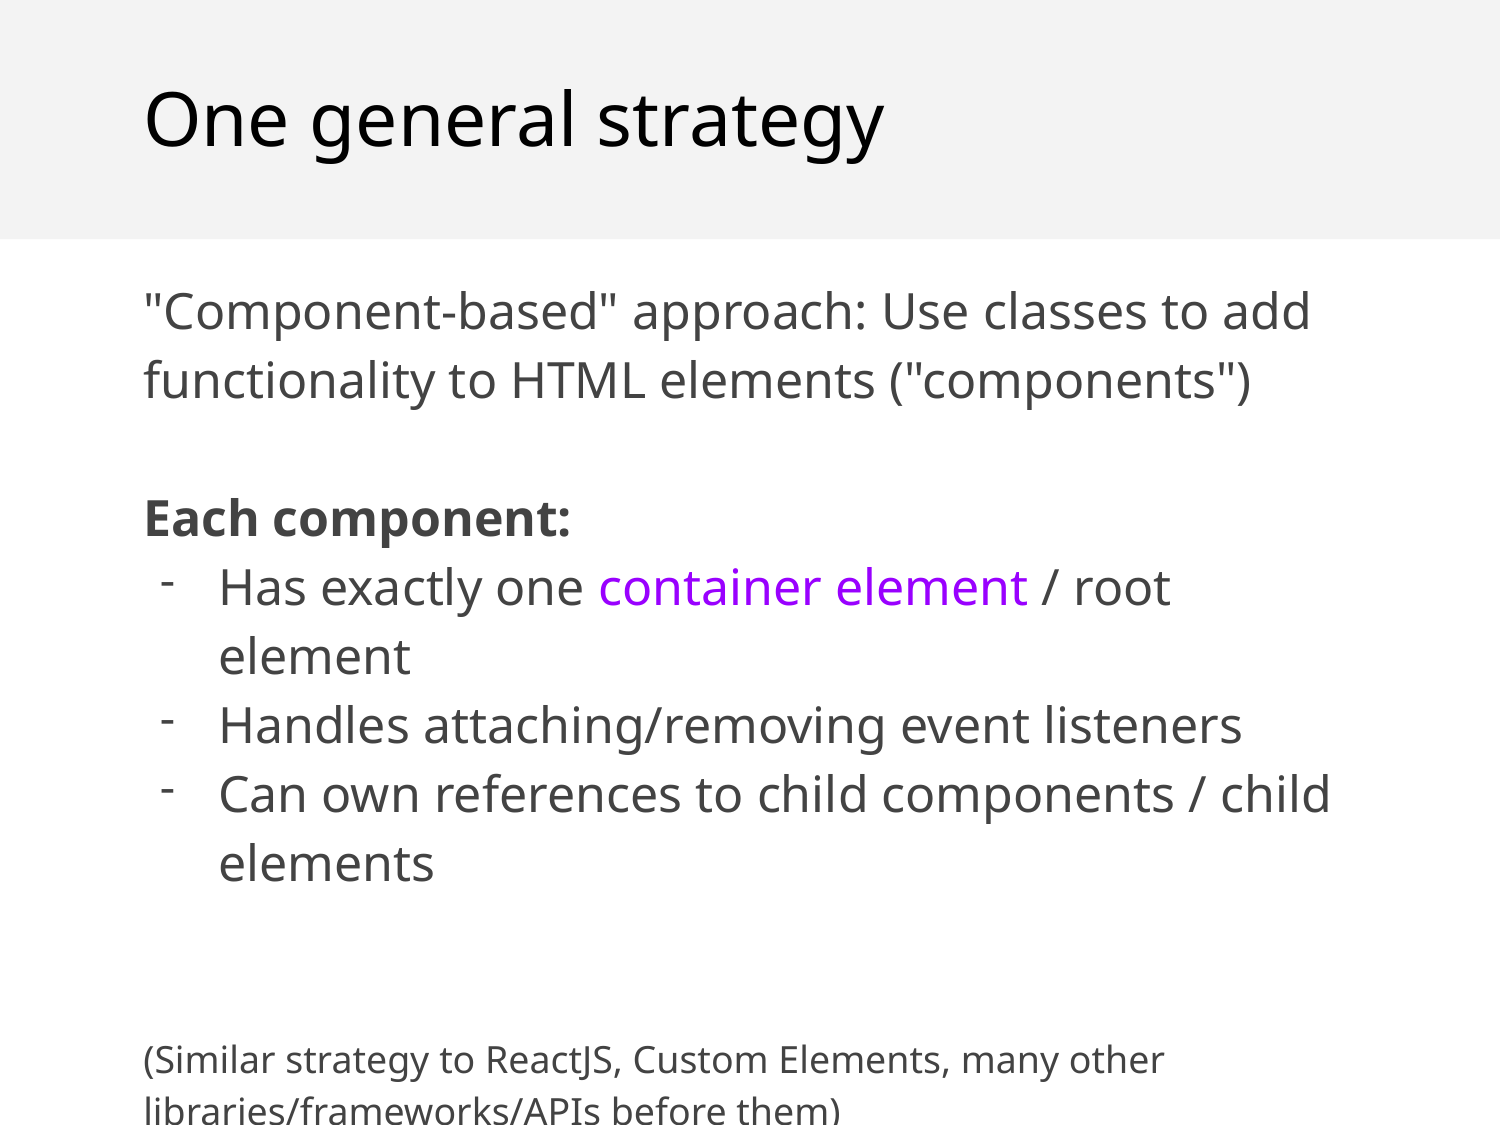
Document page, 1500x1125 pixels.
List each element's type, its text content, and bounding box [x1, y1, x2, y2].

title One general strategy [128, 56, 1372, 183]
list "Component-based" approach: Use classes to add functionality to HTML elements ("components") Each component: Has exactly one container element / root element Handles attaching/removing event listeners Can own references to child components / child elements (Similar strategy to ReactJS, Custom Elements, many other libraries/frameworks/APIs before them) [128, 255, 1372, 1004]
